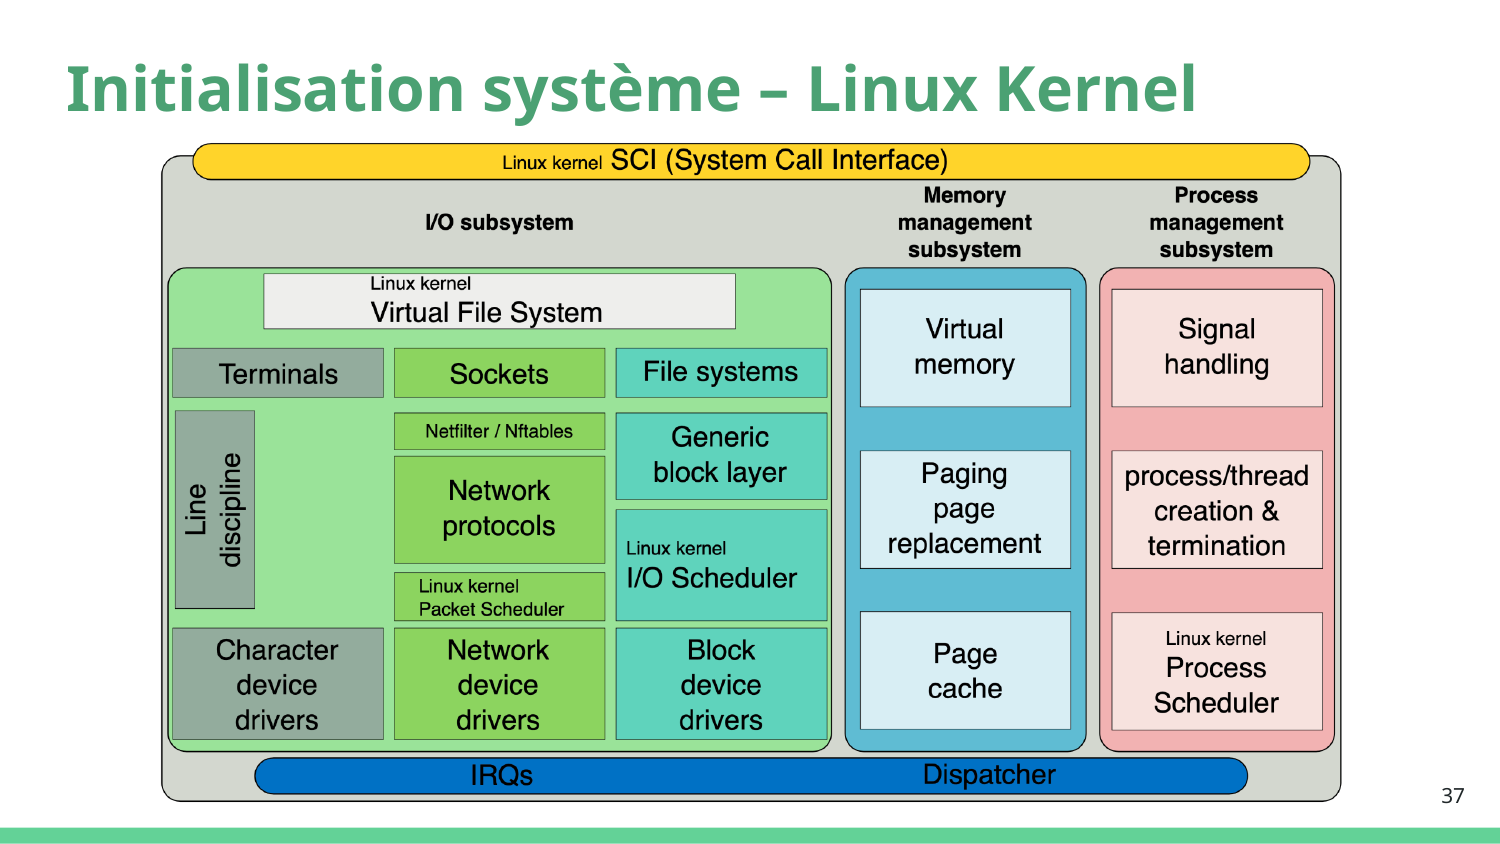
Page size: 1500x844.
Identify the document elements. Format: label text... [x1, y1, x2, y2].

title Initialisation système – Linux Kernel [51, 23, 1449, 117]
picture [148, 133, 1352, 811]
slide_number <numéro> [1389, 764, 1480, 830]
